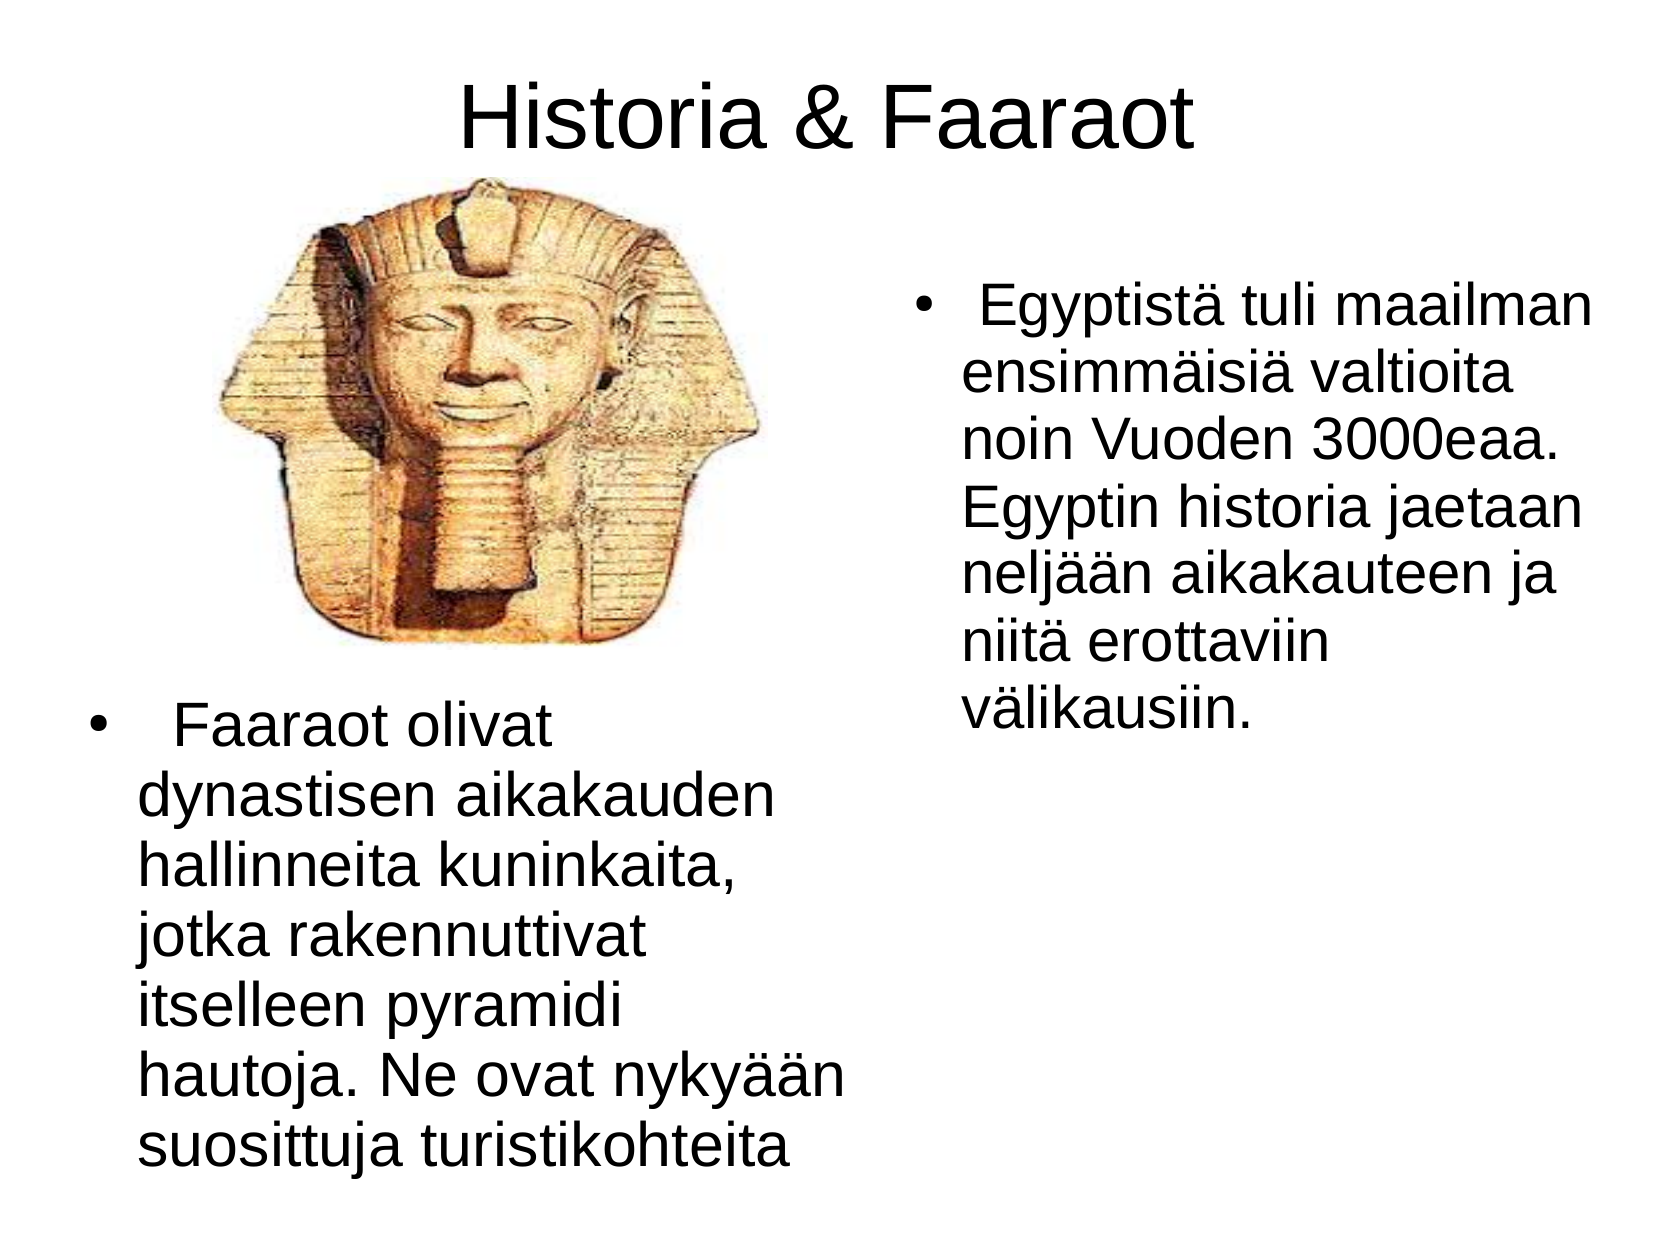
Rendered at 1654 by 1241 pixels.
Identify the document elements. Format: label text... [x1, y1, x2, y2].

list Faaraot olivat dynastisen aikakauden hallinneita kuninkaita, jotka rakennuttivat itselleen pyramidi hautoja. Ne ovat nykyään suosittuja turistikohteita [70, 689, 851, 1205]
picture [212, 177, 768, 650]
list Egyptistä tuli maailman ensimmäisiä valtioita noin Vuoden 3000eaa. Egyptin historia jaetaan neljään aikakauteen ja niitä erottaviin välikausiin. [897, 271, 1624, 745]
title Historia & Faaraot [82, 64, 1571, 272]
